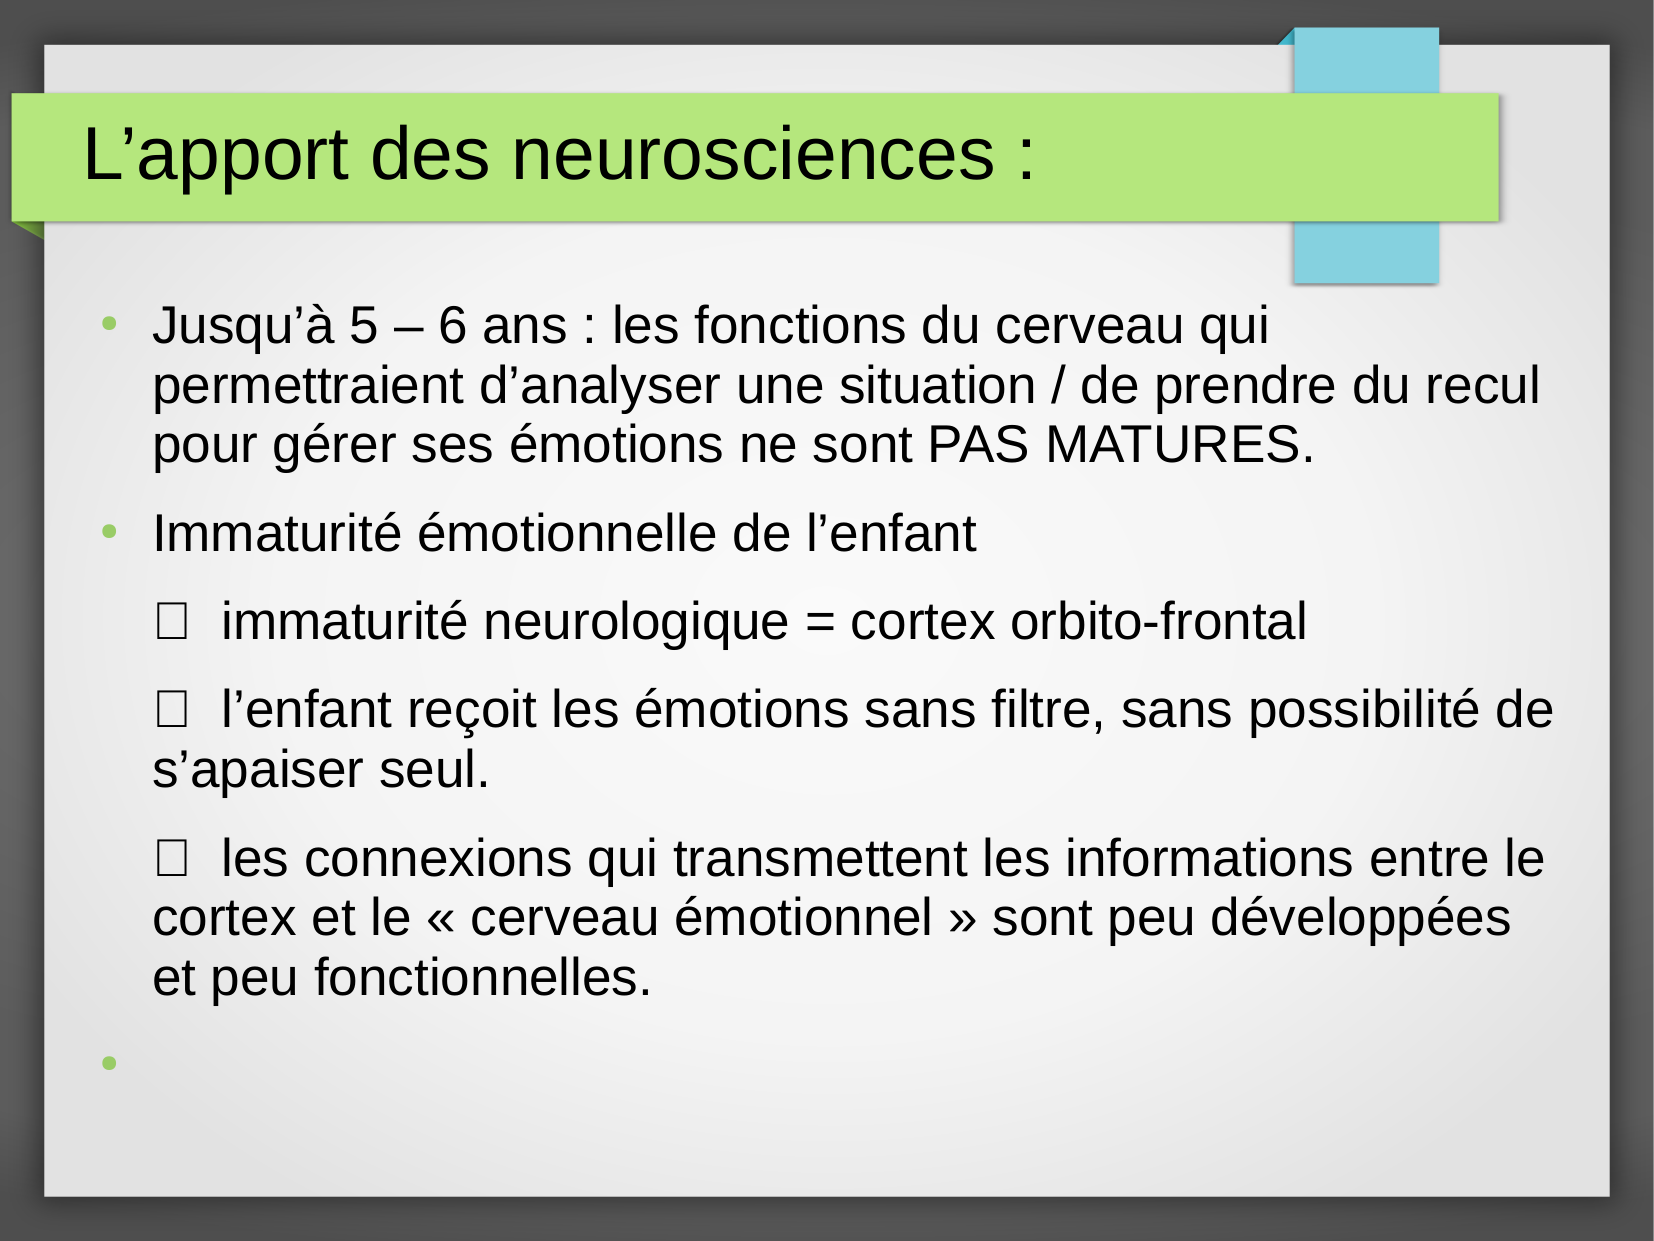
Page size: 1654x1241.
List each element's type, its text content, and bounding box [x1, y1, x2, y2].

picture [0, 0, 1654, 1241]
list Jusqu’à 5 – 6 ans : les fonctions du cerveau qui permettraient d’analyser une situation / de prendre du recul pour gérer ses émotions ne sont PAS MATURES. Immaturité émotionnelle de l’enfant  immaturité neurologique = cortex orbito-frontal  l’enfant reçoit les émotions sans filtre, sans possibilité de s’apaiser seul.  les connexions qui transmettent les informations entre le cortex et le « cerveau émotionnel » sont peu développées et peu fonctionnelles. [82, 295, 1571, 1015]
title L’apport des neurosciences : [82, 94, 1264, 213]
